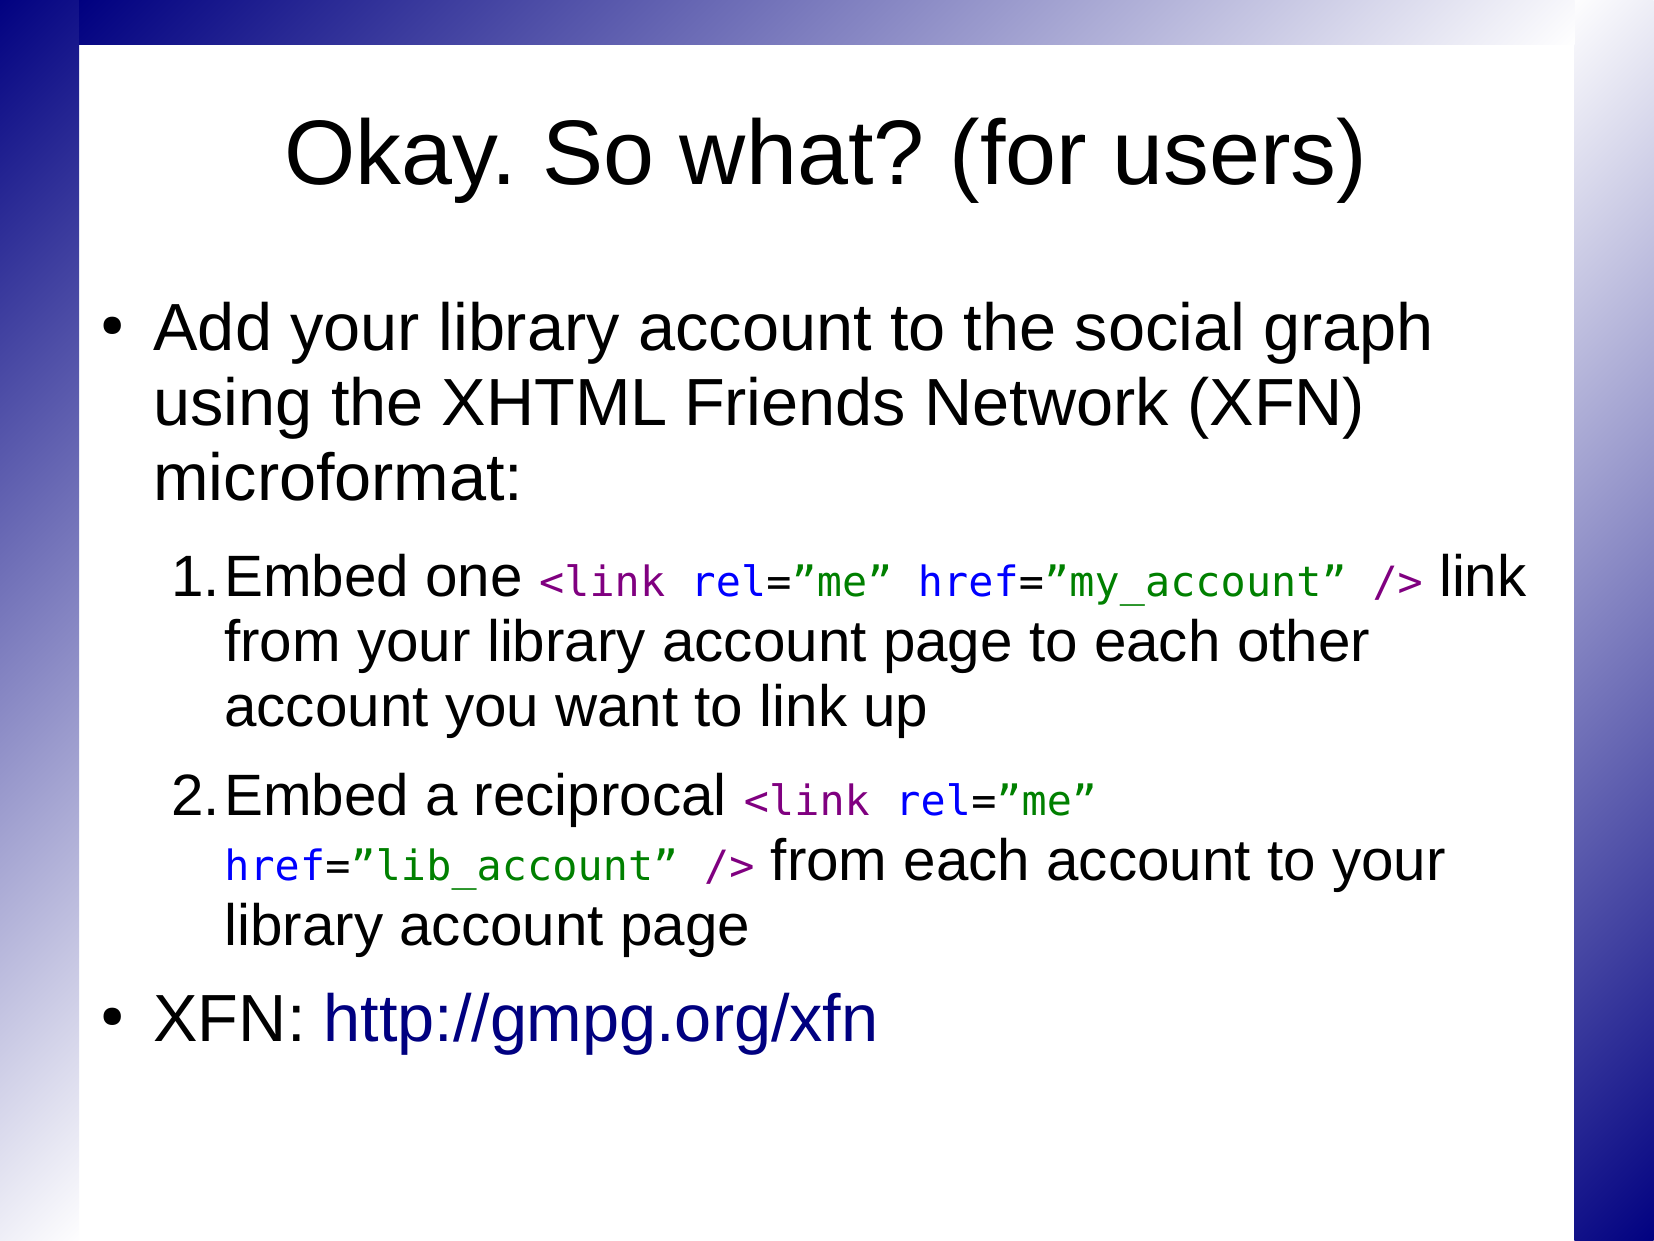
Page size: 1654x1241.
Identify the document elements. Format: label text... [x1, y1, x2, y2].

list Add your library account to the social graph using the XHTML Friends Network (XFN) microformat: Embed one <link rel=”me” href=”my_account” /> link from your library account page to each other account you want to link up Embed a reciprocal <link rel=”me” href=”lib_account” /> from each account to your library account page XFN: http://gmpg.org/xfn [82, 290, 1571, 1094]
title Okay. So what? (for users) [82, 49, 1571, 257]
